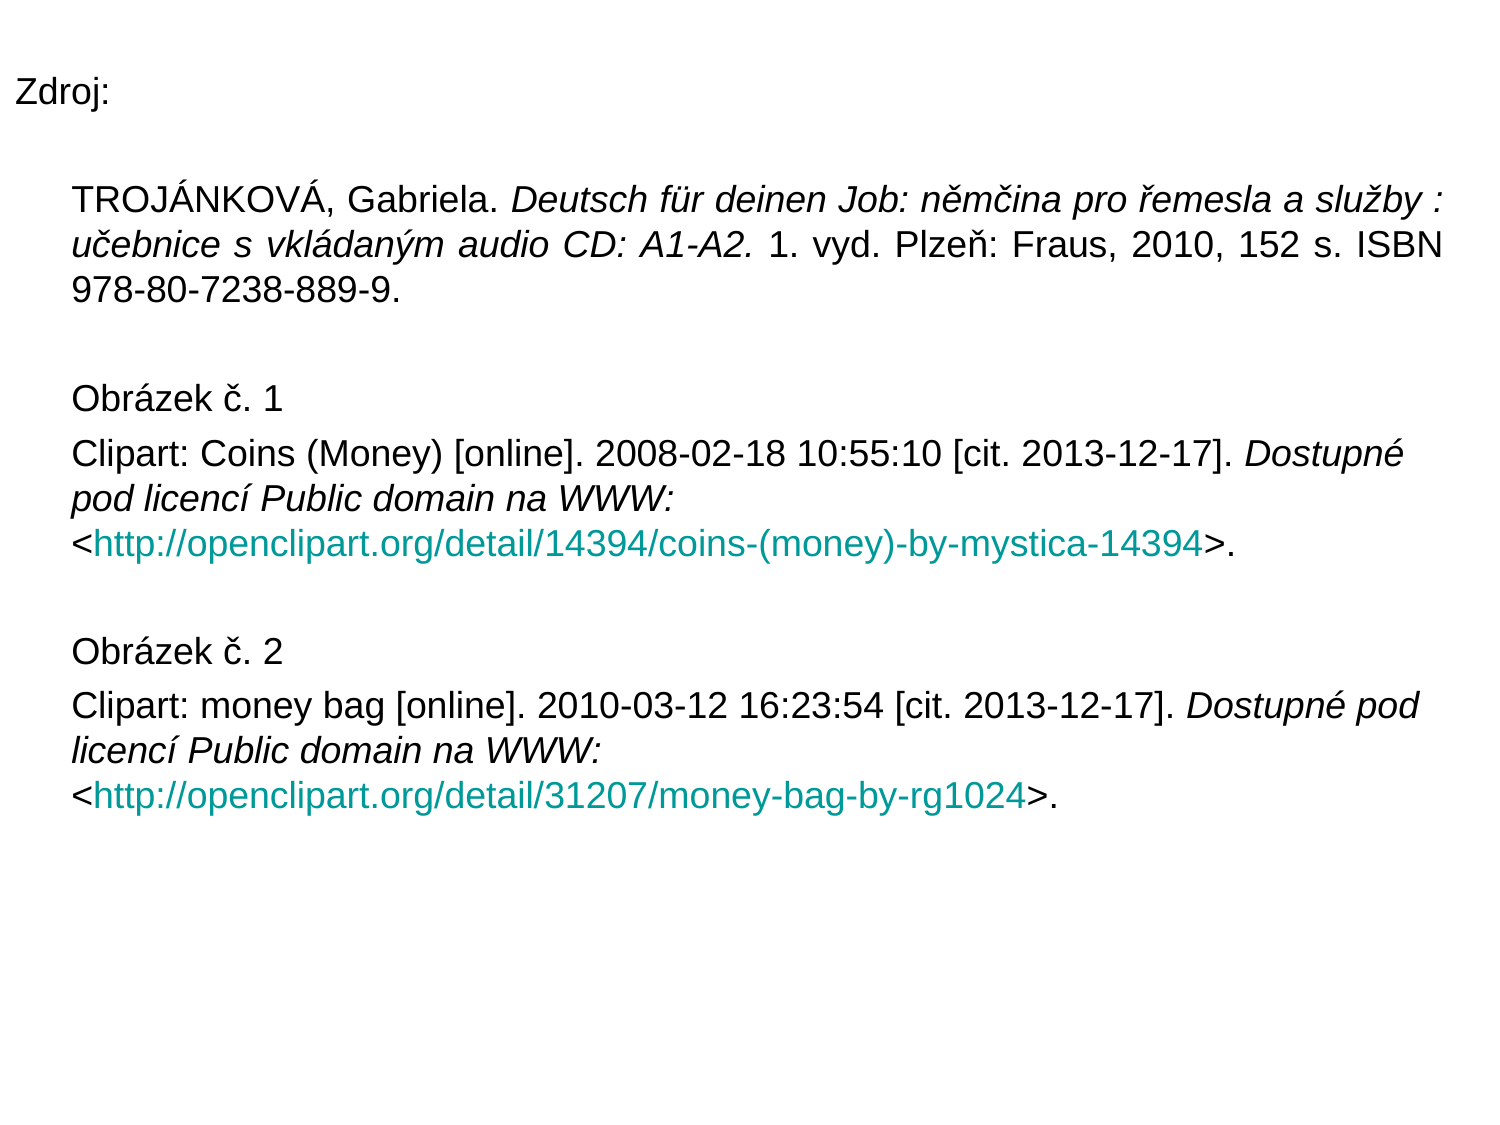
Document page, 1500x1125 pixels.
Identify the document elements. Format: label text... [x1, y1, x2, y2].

list Zdroj: TROJÁNKOVÁ, Gabriela. Deutsch für deinen Job: němčina pro řemesla a služby : učebnice s vkládaným audio CD: A1-A2. 1. vyd. Plzeň: Fraus, 2010, 152 s. ISBN 978-80-7238-889-9. Obrázek č. 1 Clipart: Coins (Money) [online]. 2008-02-18 10:55:10 [cit. 2013-12-17]. Dostupné pod licencí Public domain na WWW: <http://openclipart.org/detail/14394/coins-(money)-by-mystica-14394>. Obrázek č. 2 Clipart: money bag [online]. 2010-03-12 16:23:54 [cit. 2013-12-17]. Dostupné pod licencí Public domain na WWW: <http://openclipart.org/detail/31207/money-bag-by-rg1024>. [0, 0, 1459, 1005]
